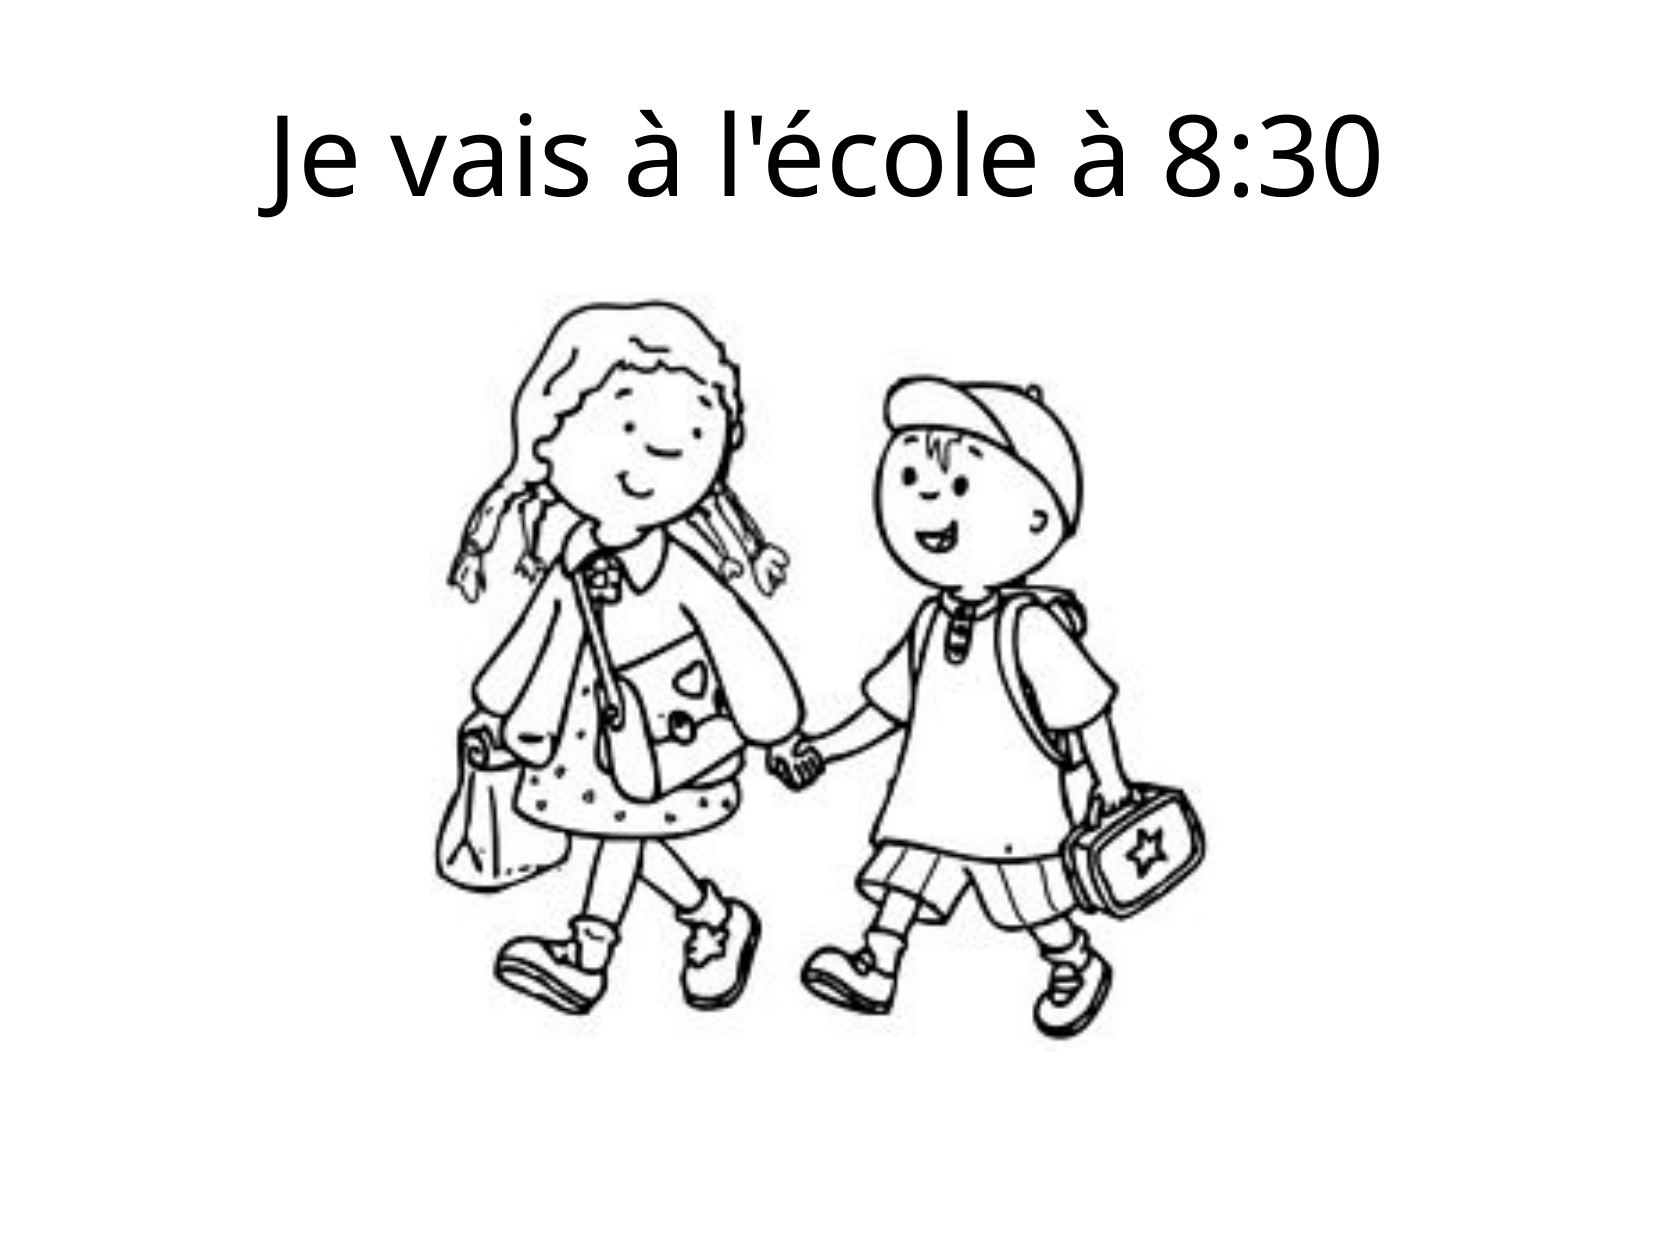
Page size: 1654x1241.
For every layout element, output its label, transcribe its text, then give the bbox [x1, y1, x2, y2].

title Je vais à l'école à 8:30 [82, 49, 1571, 257]
picture [430, 293, 1217, 1052]
